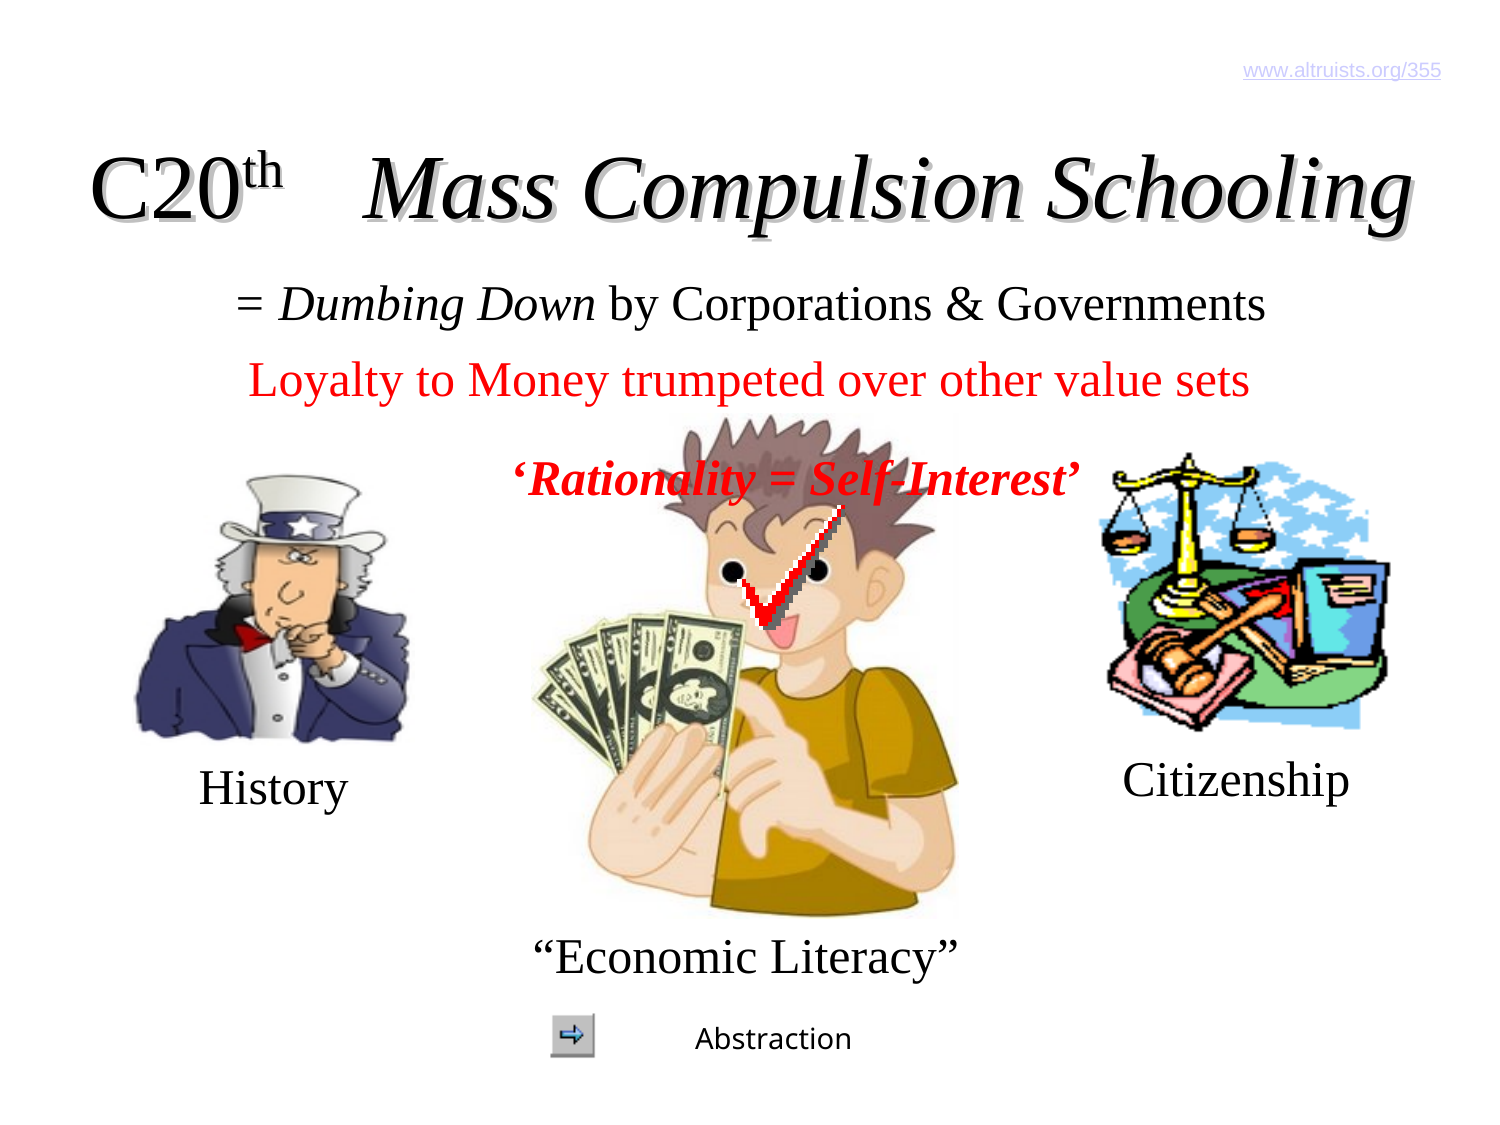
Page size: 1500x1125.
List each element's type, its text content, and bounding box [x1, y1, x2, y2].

title C20th Mass Compulsion Schooling [29, 99, 1477, 288]
text_box www.altruists.org/355 [1228, 48, 1457, 90]
text_box = Dumbing Down by Corporations & Governments Loyalty to Money trumpeted over other value sets [203, 262, 1296, 337]
text_box Citizenship [1077, 738, 1395, 814]
text_box “Economic Literacy” [517, 915, 975, 991]
text_box History [45, 745, 503, 821]
picture [531, 502, 959, 915]
picture [1073, 442, 1399, 739]
text_box ‘Rationality = Self-Interest’ [413, 437, 1182, 572]
picture [531, 413, 959, 437]
picture [132, 472, 415, 745]
picture [549, 1012, 599, 1060]
text_box Abstraction [187, 1012, 1301, 1063]
